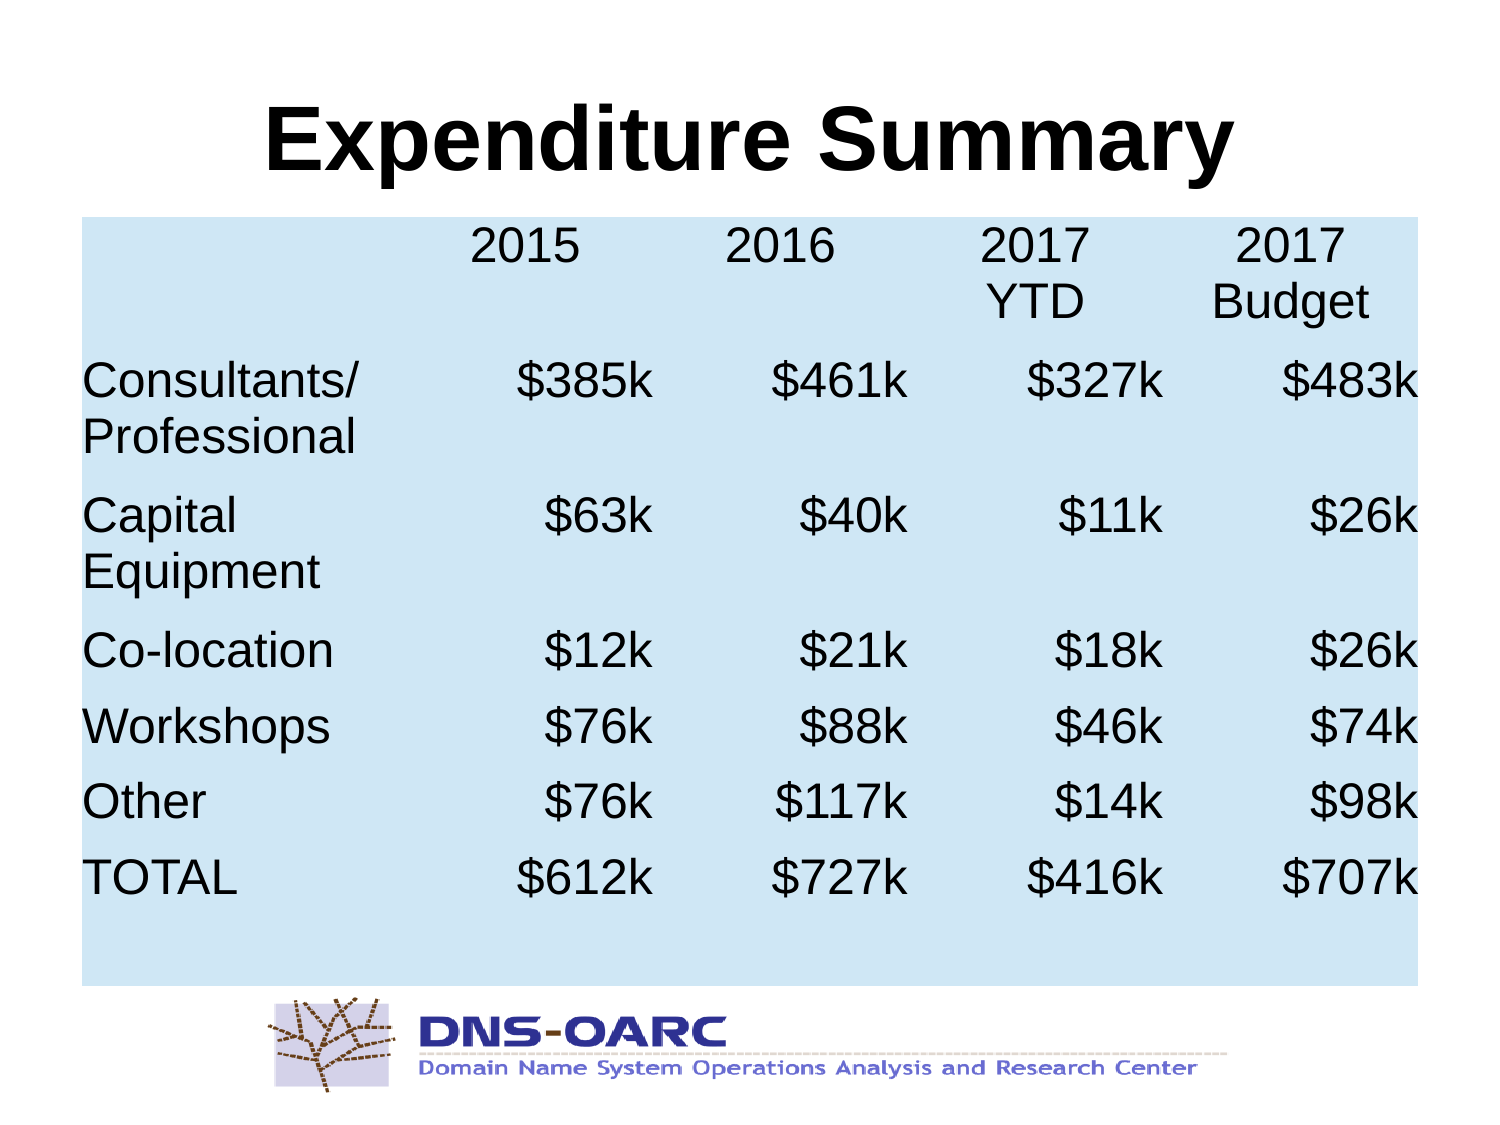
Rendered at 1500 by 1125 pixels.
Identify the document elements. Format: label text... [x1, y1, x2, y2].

picture [214, 991, 1259, 1099]
table_cell $40k [653, 487, 908, 622]
table_cell Workshops [82, 698, 398, 773]
table_cell $612k [398, 849, 653, 925]
table_cell Other [82, 773, 398, 849]
table_cell $26k [1163, 487, 1418, 622]
table_cell TOTAL [82, 849, 398, 925]
table_header 2016 [653, 217, 908, 352]
table_cell Capital Equipment [82, 487, 398, 622]
table_cell $707k [1163, 849, 1418, 925]
table_cell $12k [398, 622, 653, 698]
table_cell $327k [908, 352, 1163, 487]
table_cell [908, 925, 1163, 986]
table_cell [653, 925, 908, 986]
table_cell [398, 925, 653, 986]
table_cell $21k [653, 622, 908, 698]
table_cell Co-location [82, 622, 398, 698]
table_cell $727k [653, 849, 908, 925]
table_cell [1163, 925, 1418, 986]
table_cell $76k [398, 773, 653, 849]
table_cell $483k [1163, 352, 1418, 487]
table_cell $88k [653, 698, 908, 773]
title Expenditure Summary [75, 52, 1425, 226]
table_header [82, 217, 398, 352]
table_cell $11k [908, 487, 1163, 622]
table_cell $63k [398, 487, 653, 622]
table_cell $14k [908, 773, 1163, 849]
table_header 2015 [398, 217, 653, 352]
table_cell $117k [653, 773, 908, 849]
table_header 2017 YTD [908, 217, 1163, 352]
table_cell $46k [908, 698, 1163, 773]
table_cell Consultants/ Professional [82, 352, 398, 487]
table_cell $74k [1163, 698, 1418, 773]
table_cell $26k [1163, 622, 1418, 698]
table_cell $461k [653, 352, 908, 487]
table_cell $98k [1163, 773, 1418, 849]
table_cell [82, 925, 398, 986]
table_header 2017 Budget [1163, 217, 1418, 352]
table_cell $76k [398, 698, 653, 773]
table_cell $416k [908, 849, 1163, 925]
table_cell $18k [908, 622, 1163, 698]
table_cell $385k [398, 352, 653, 487]
